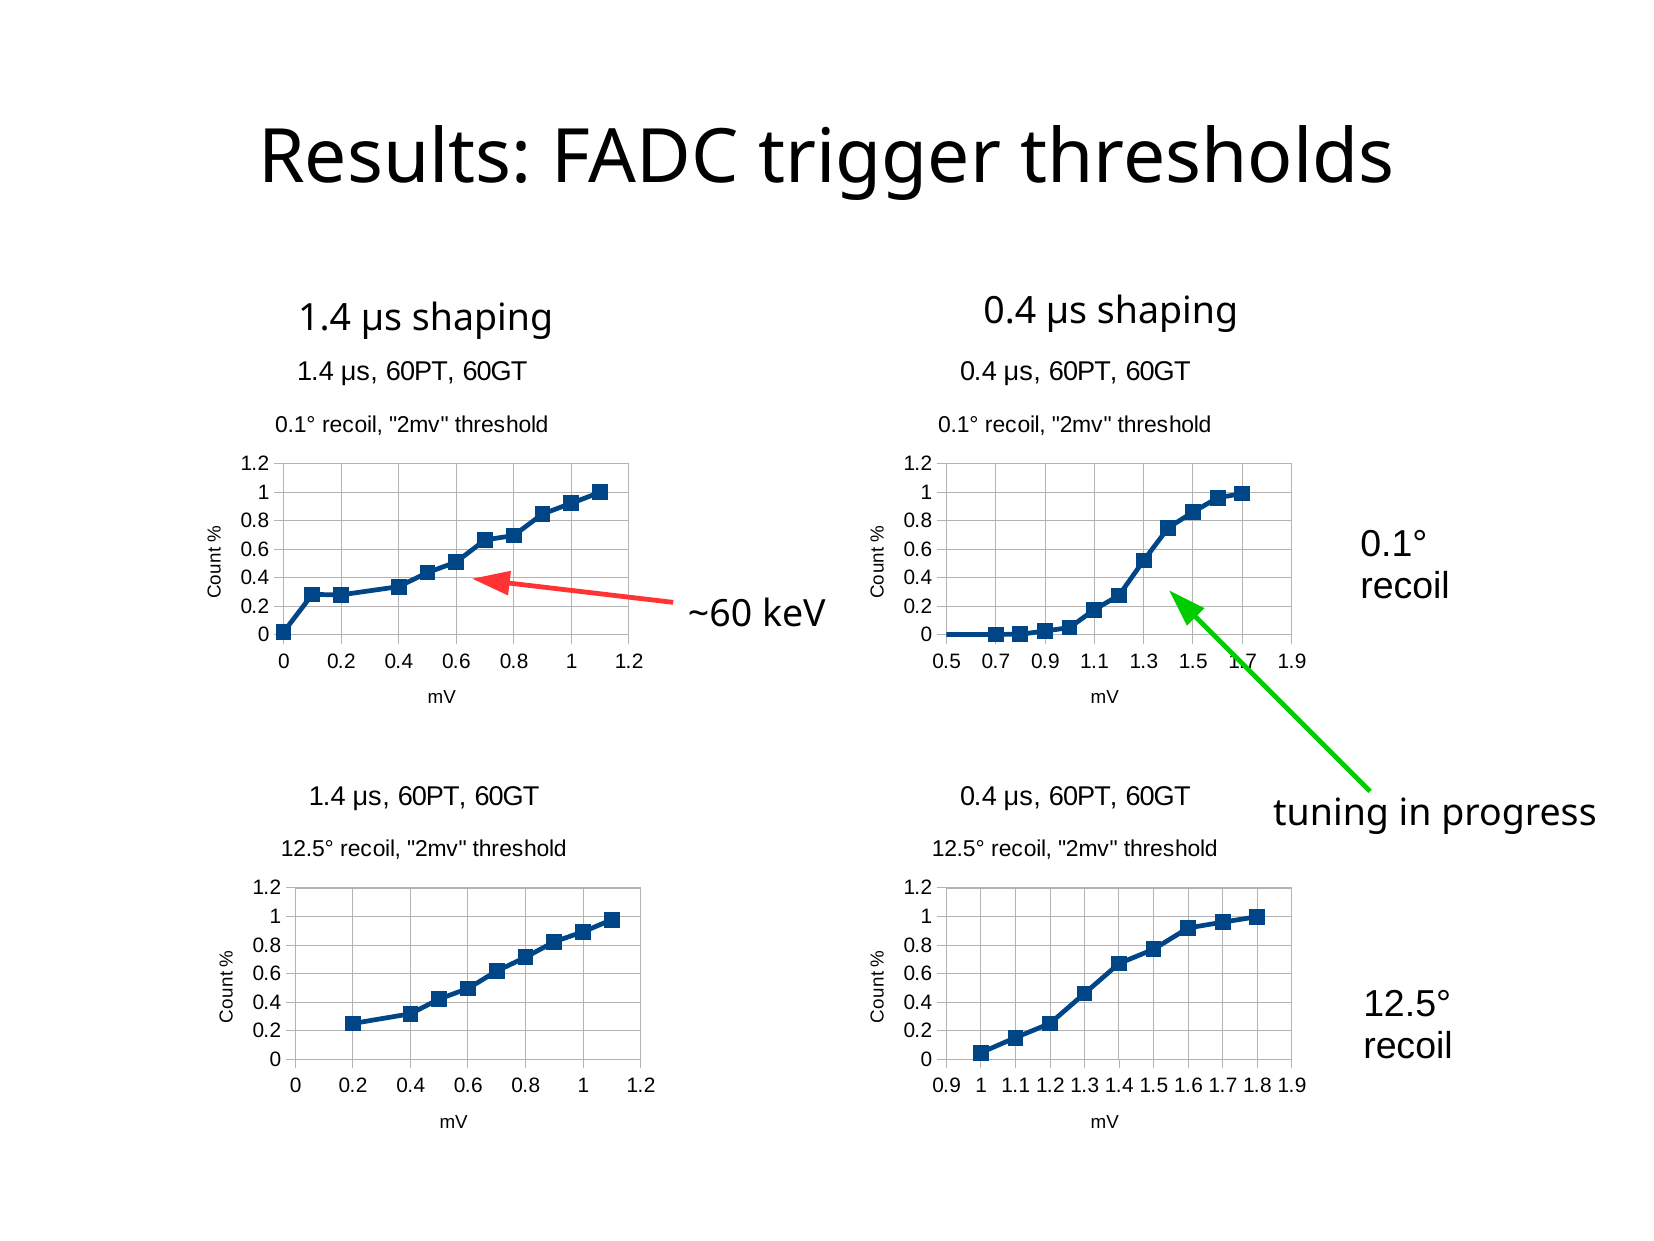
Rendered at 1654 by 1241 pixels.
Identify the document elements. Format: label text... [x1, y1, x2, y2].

text_box 0.4 μs shaping [968, 276, 1259, 337]
text_box 0.1° recoil [1345, 515, 1465, 615]
text_box 1.4 μs shaping [283, 283, 567, 344]
chart [171, 333, 653, 739]
title Results: FADC trigger thresholds [82, 49, 1571, 257]
chart [183, 757, 665, 1164]
chart [834, 757, 1316, 1164]
text_box tuning in progress [1258, 778, 1607, 839]
text_box 12.5° recoil [1348, 975, 1501, 1075]
text_box ~60 keV [673, 578, 850, 639]
chart [834, 333, 1316, 739]
